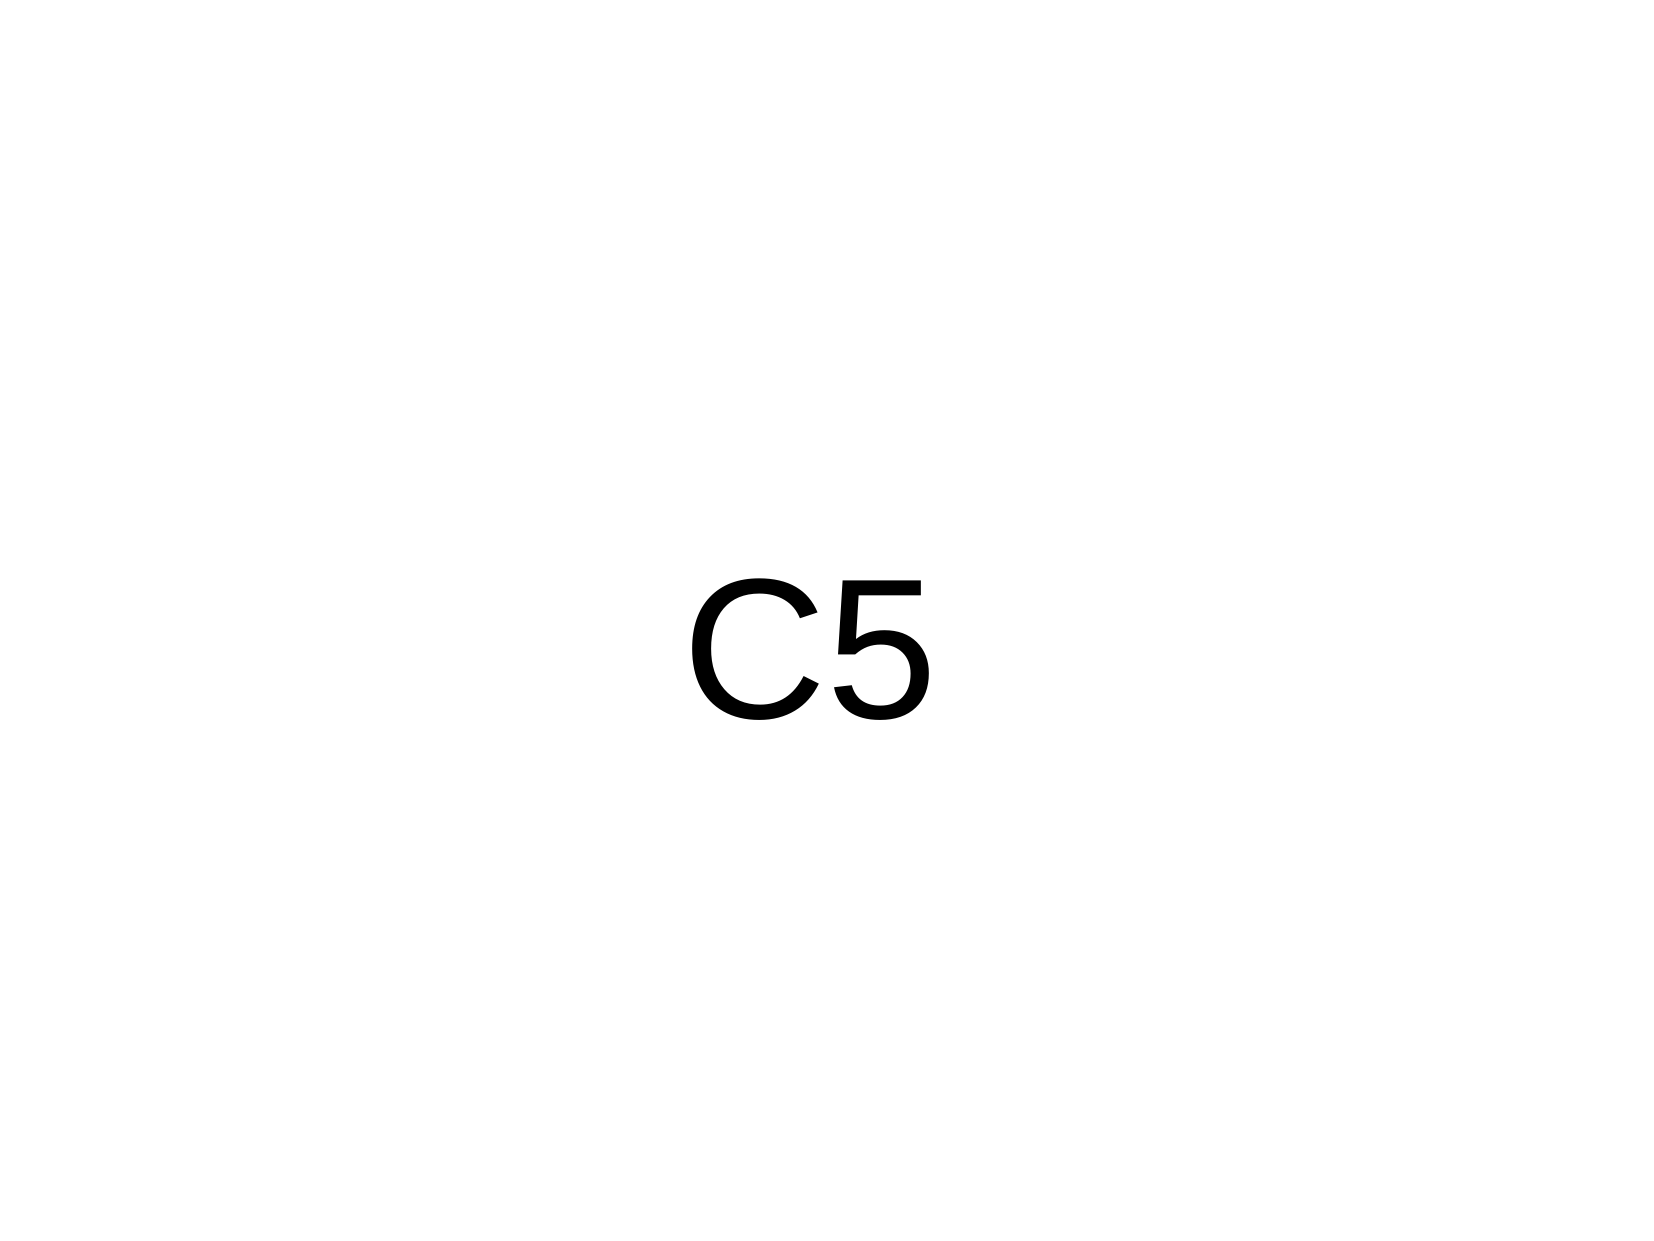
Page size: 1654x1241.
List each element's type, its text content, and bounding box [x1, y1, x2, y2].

subtitle C5 [82, 290, 1538, 1010]
